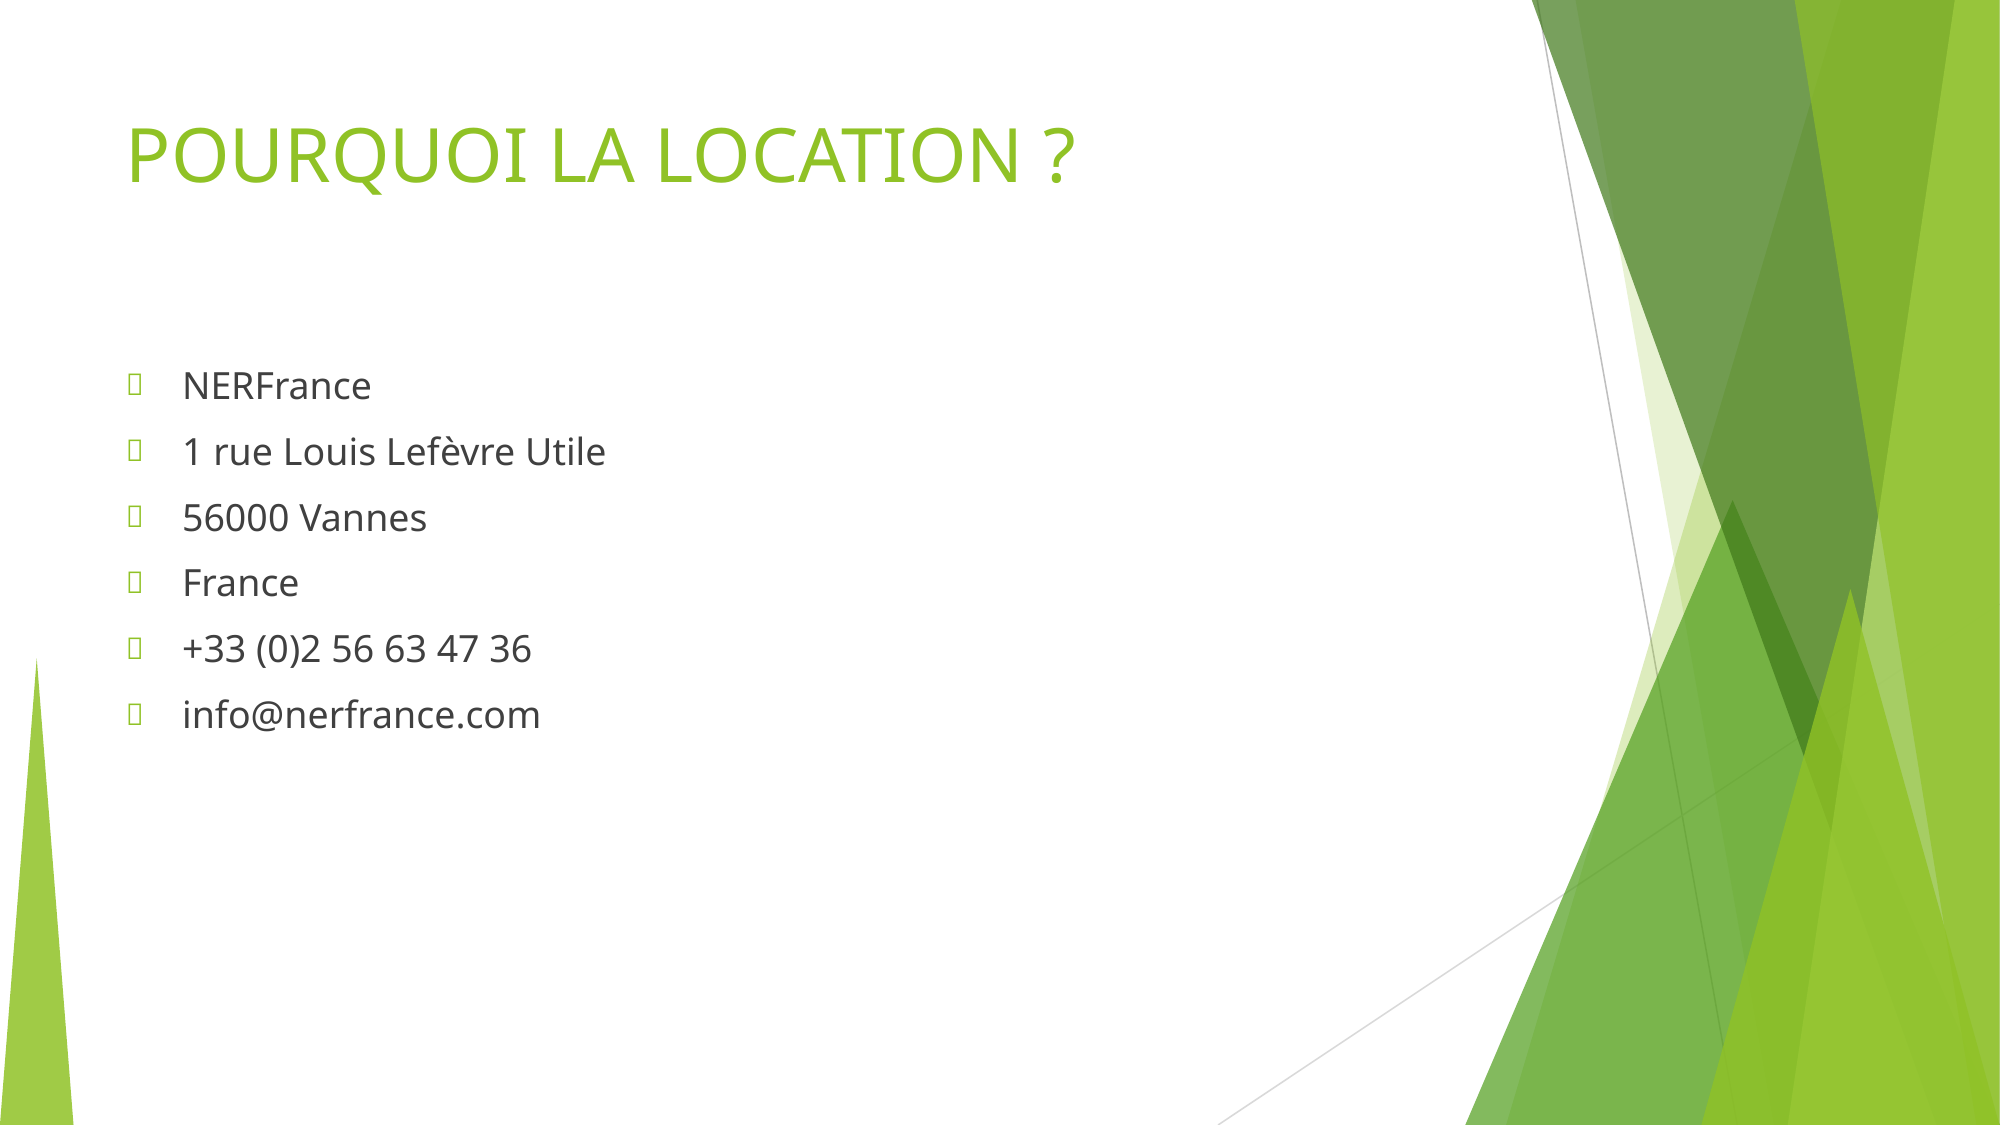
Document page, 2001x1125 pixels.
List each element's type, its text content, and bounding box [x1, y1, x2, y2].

list NERFrance 1 rue Louis Lefèvre Utile 56000 Vannes France +33 (0)2 56 63 47 36 info@nerfrance.com [111, 354, 1522, 992]
title POURQUOI LA LOCATION ? [111, 99, 1522, 317]
